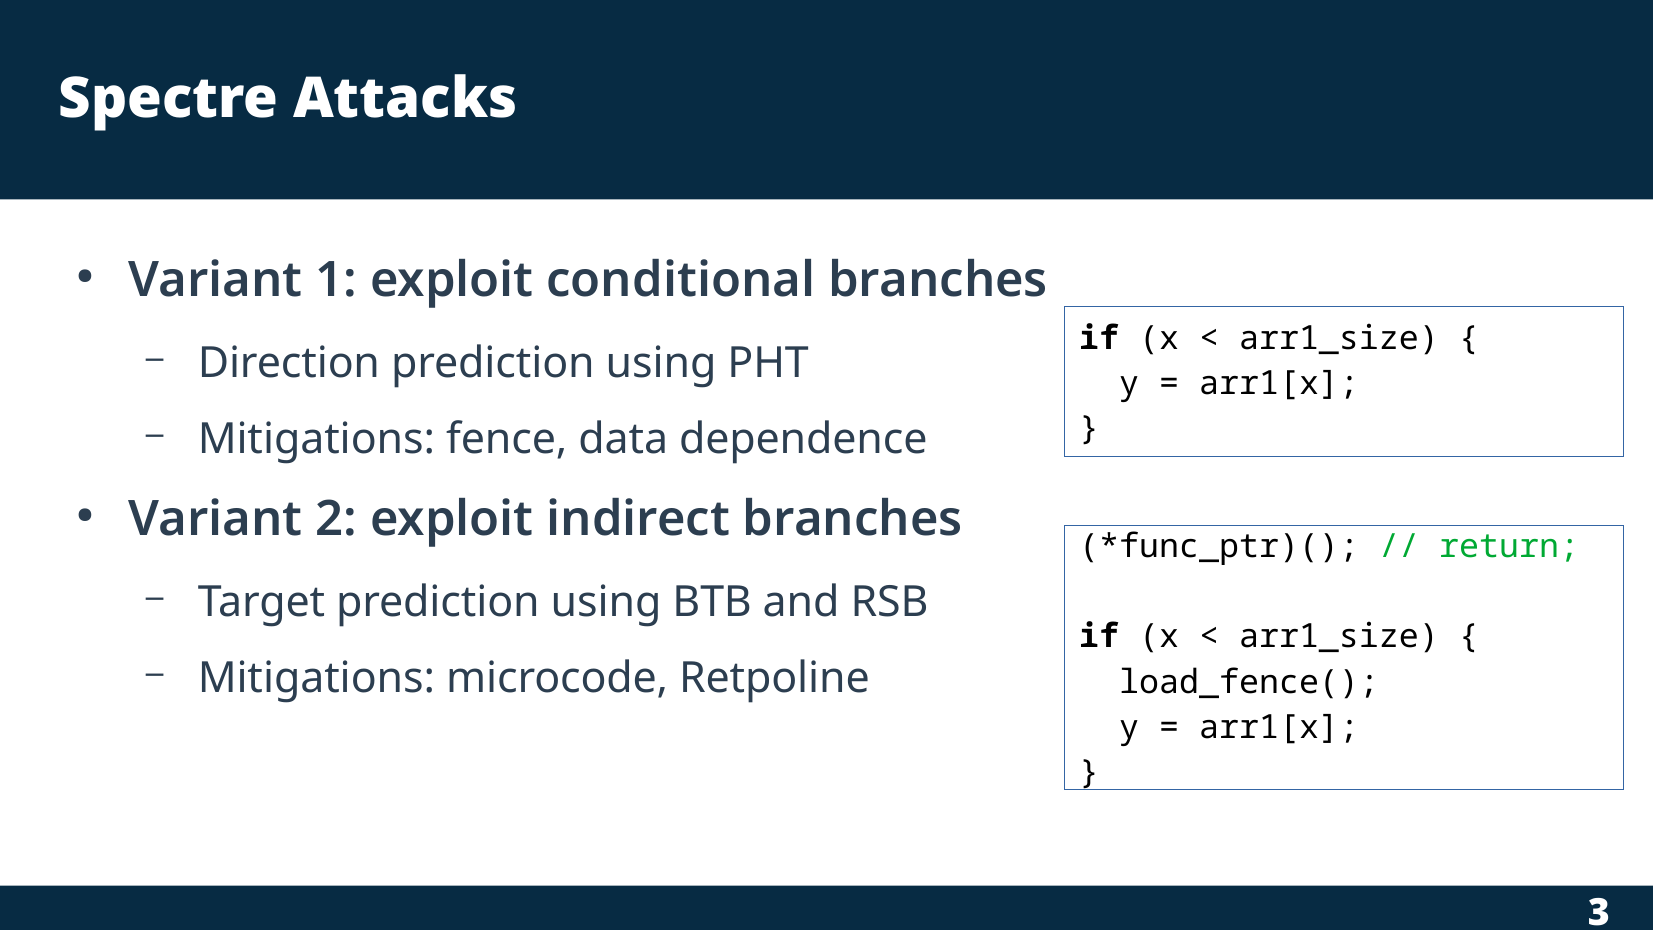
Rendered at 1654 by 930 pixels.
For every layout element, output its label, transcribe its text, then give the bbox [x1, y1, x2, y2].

text_box if (x < arr1_size) { y = arr1[x]; } [1064, 306, 1624, 457]
list Variant 1: exploit conditional branches Direction prediction using PHT Mitigations: fence, data dependence Variant 2: exploit indirect branches Target prediction using BTB and RSB Mitigations: microcode, Retpoline [58, 243, 1261, 706]
text_box (*func_ptr)(); // return; if (x < arr1_size) { load_fence(); y = arr1[x]; } [1064, 525, 1624, 790]
title Spectre Attacks [58, 36, 1594, 155]
